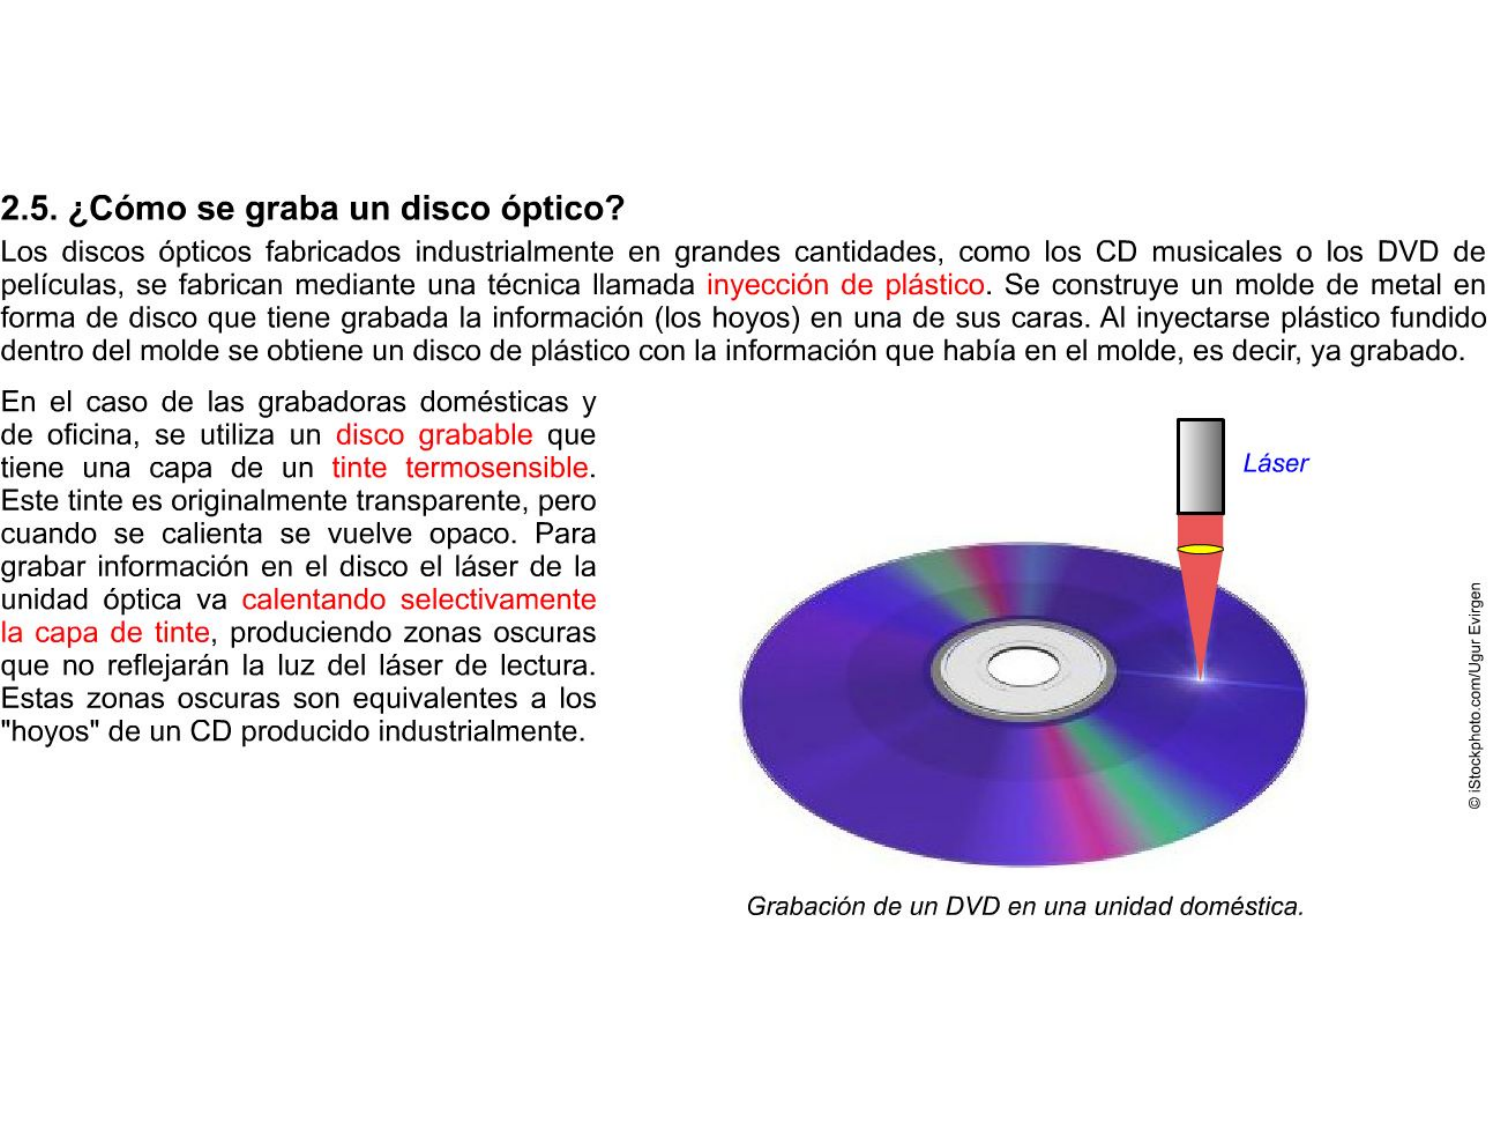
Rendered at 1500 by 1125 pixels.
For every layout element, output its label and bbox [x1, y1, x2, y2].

picture [0, 188, 1500, 936]
